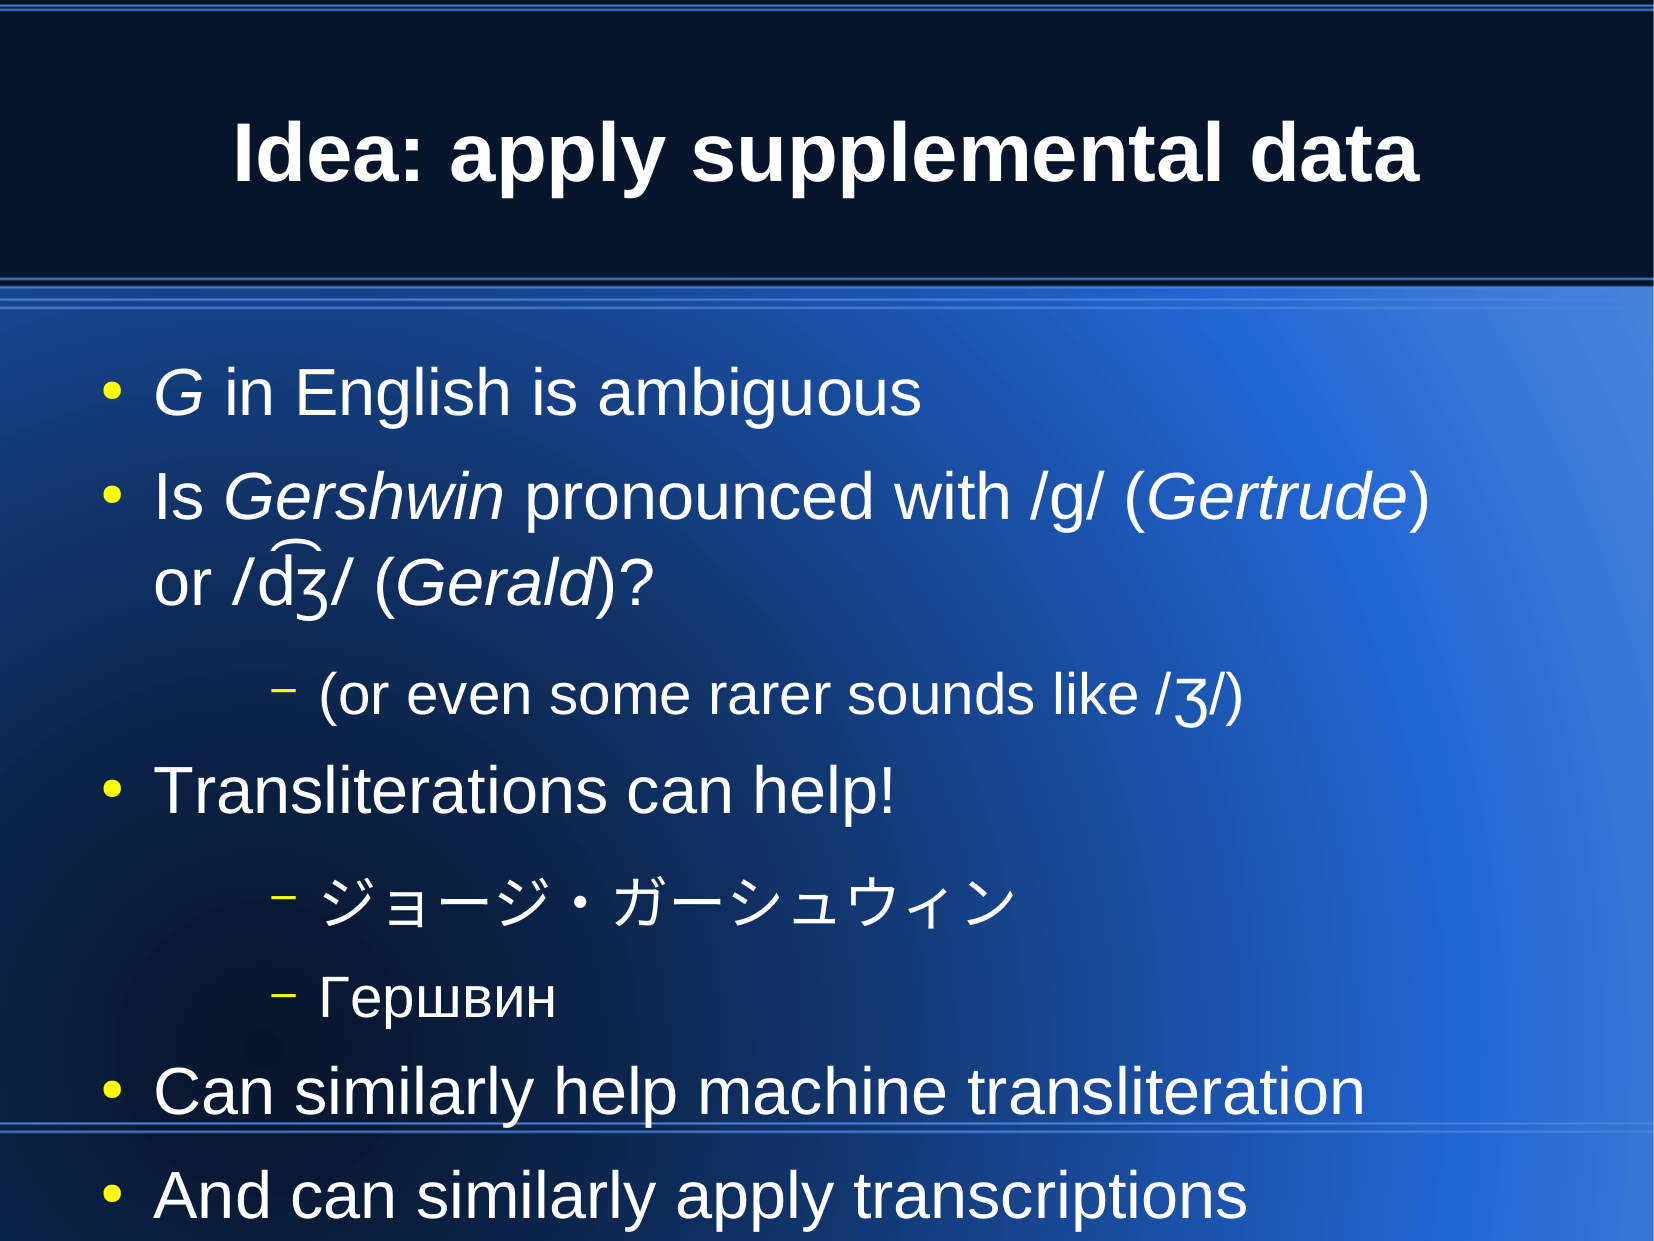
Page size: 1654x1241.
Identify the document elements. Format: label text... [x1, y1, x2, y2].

title Idea: apply supplemental data [82, 49, 1571, 257]
picture [0, 0, 1654, 1241]
list G in English is ambiguous Is Gershwin pronounced with /ɡ/ (Gertrude) or /d͡ʒ/ (Gerald)? (or even some rarer sounds like /ʒ/) Transliterations can help! ジョージ・ガーシュウィン Гершвин Can similarly help machine transliteration And can similarly apply transcriptions [82, 355, 1571, 1235]
